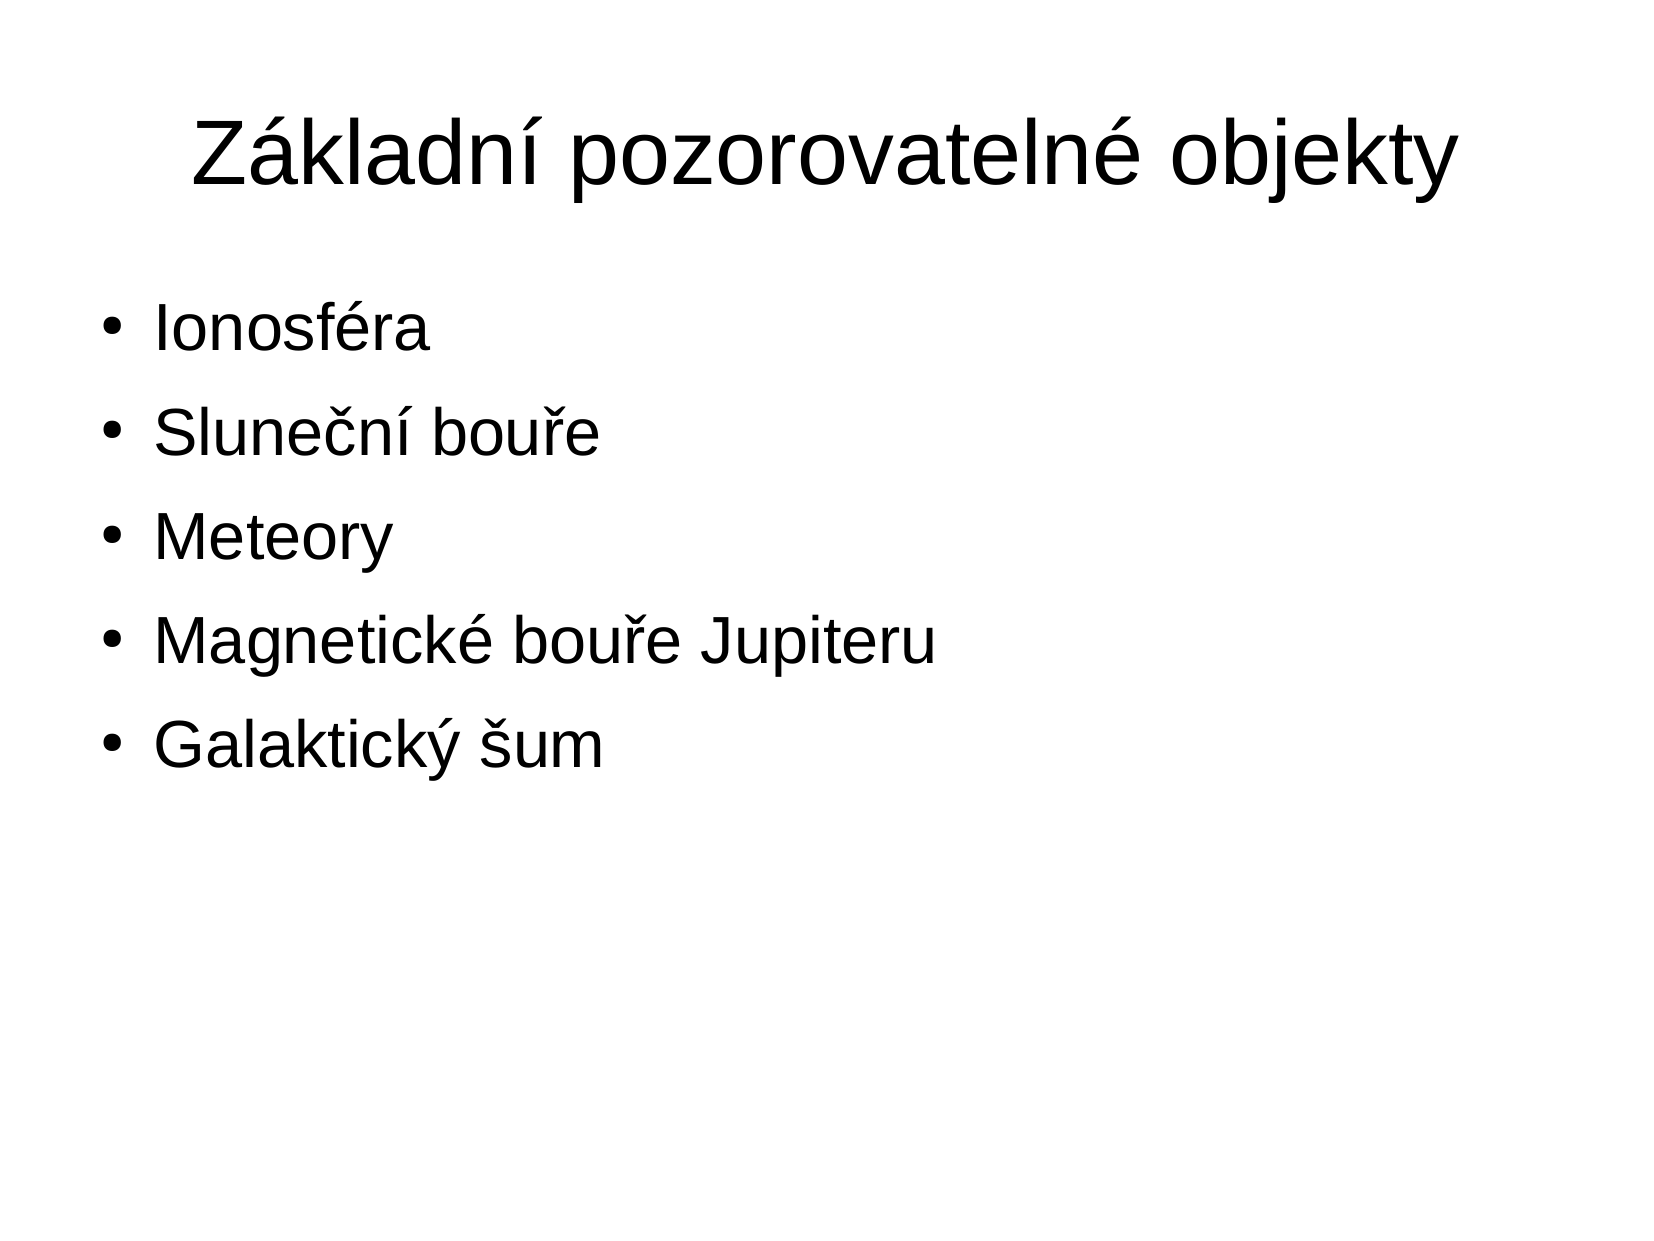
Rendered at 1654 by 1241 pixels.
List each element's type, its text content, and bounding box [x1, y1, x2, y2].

title Základní pozorovatelné objekty [82, 49, 1571, 257]
list Ionosféra Sluneční bouře Meteory Magnetické bouře Jupiteru Galaktický šum [82, 290, 1571, 1109]
